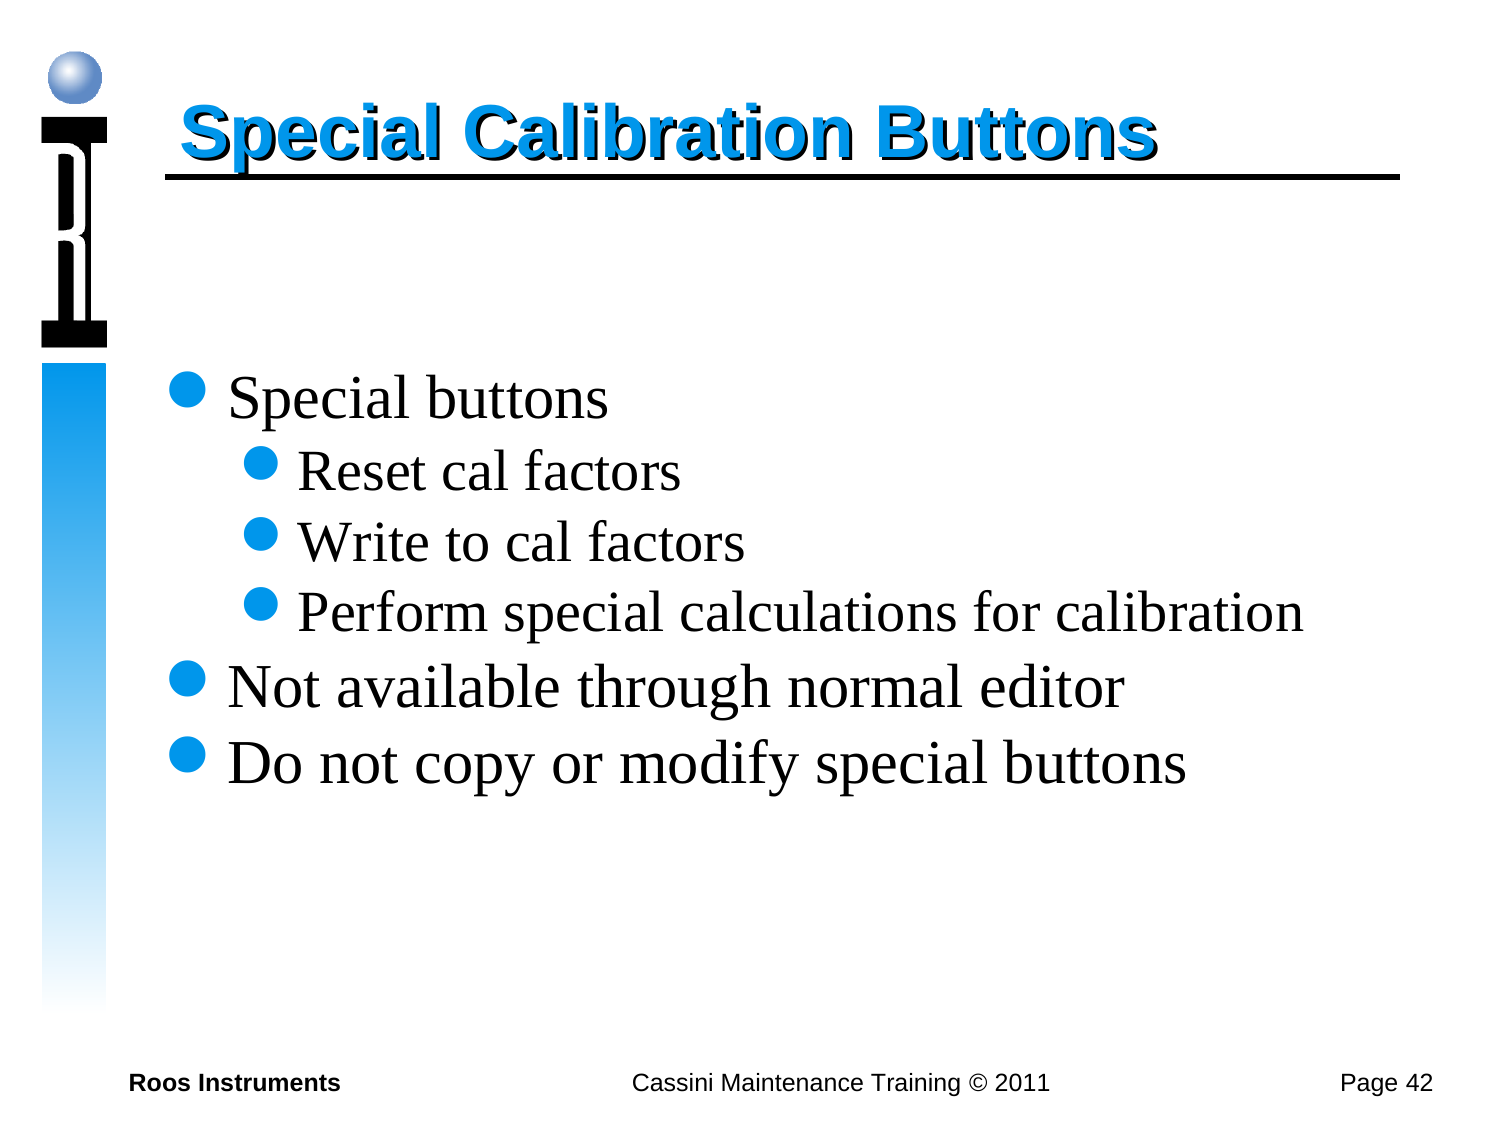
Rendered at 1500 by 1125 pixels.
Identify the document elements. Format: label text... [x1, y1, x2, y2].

list Special buttons Reset cal factors Write to cal factors Perform special calculations for calibration Not available through normal editor Do not copy or modify special buttons [150, 355, 1426, 1000]
title Special Calibration Buttons [165, 45, 1441, 160]
